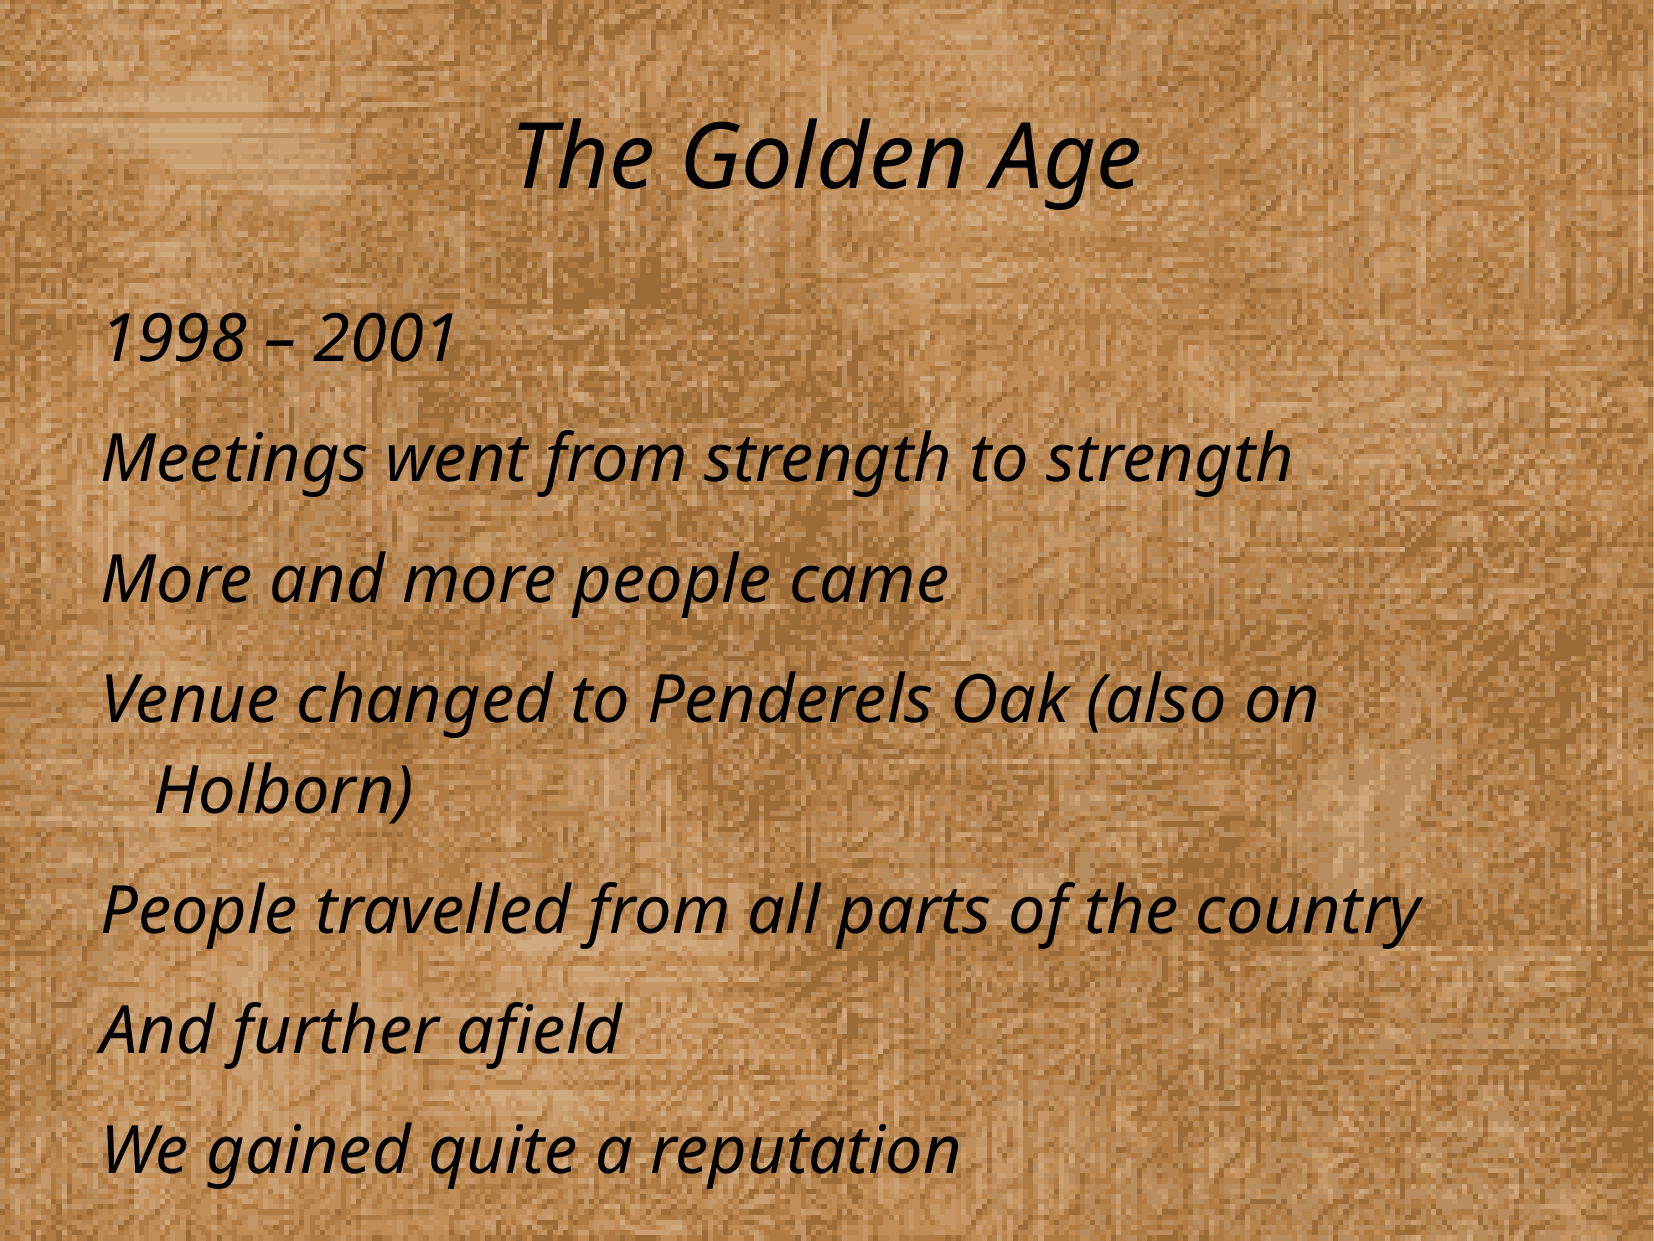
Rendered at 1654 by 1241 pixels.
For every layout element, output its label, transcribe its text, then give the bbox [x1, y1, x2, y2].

list 1998 – 2001 Meetings went from strength to strength More and more people came Venue changed to Penderels Oak (also on Holborn) People travelled from all parts of the country And further afield We gained quite a reputation [82, 290, 1571, 1094]
picture [0, 0, 1654, 1241]
title The Golden Age [82, 49, 1571, 257]
